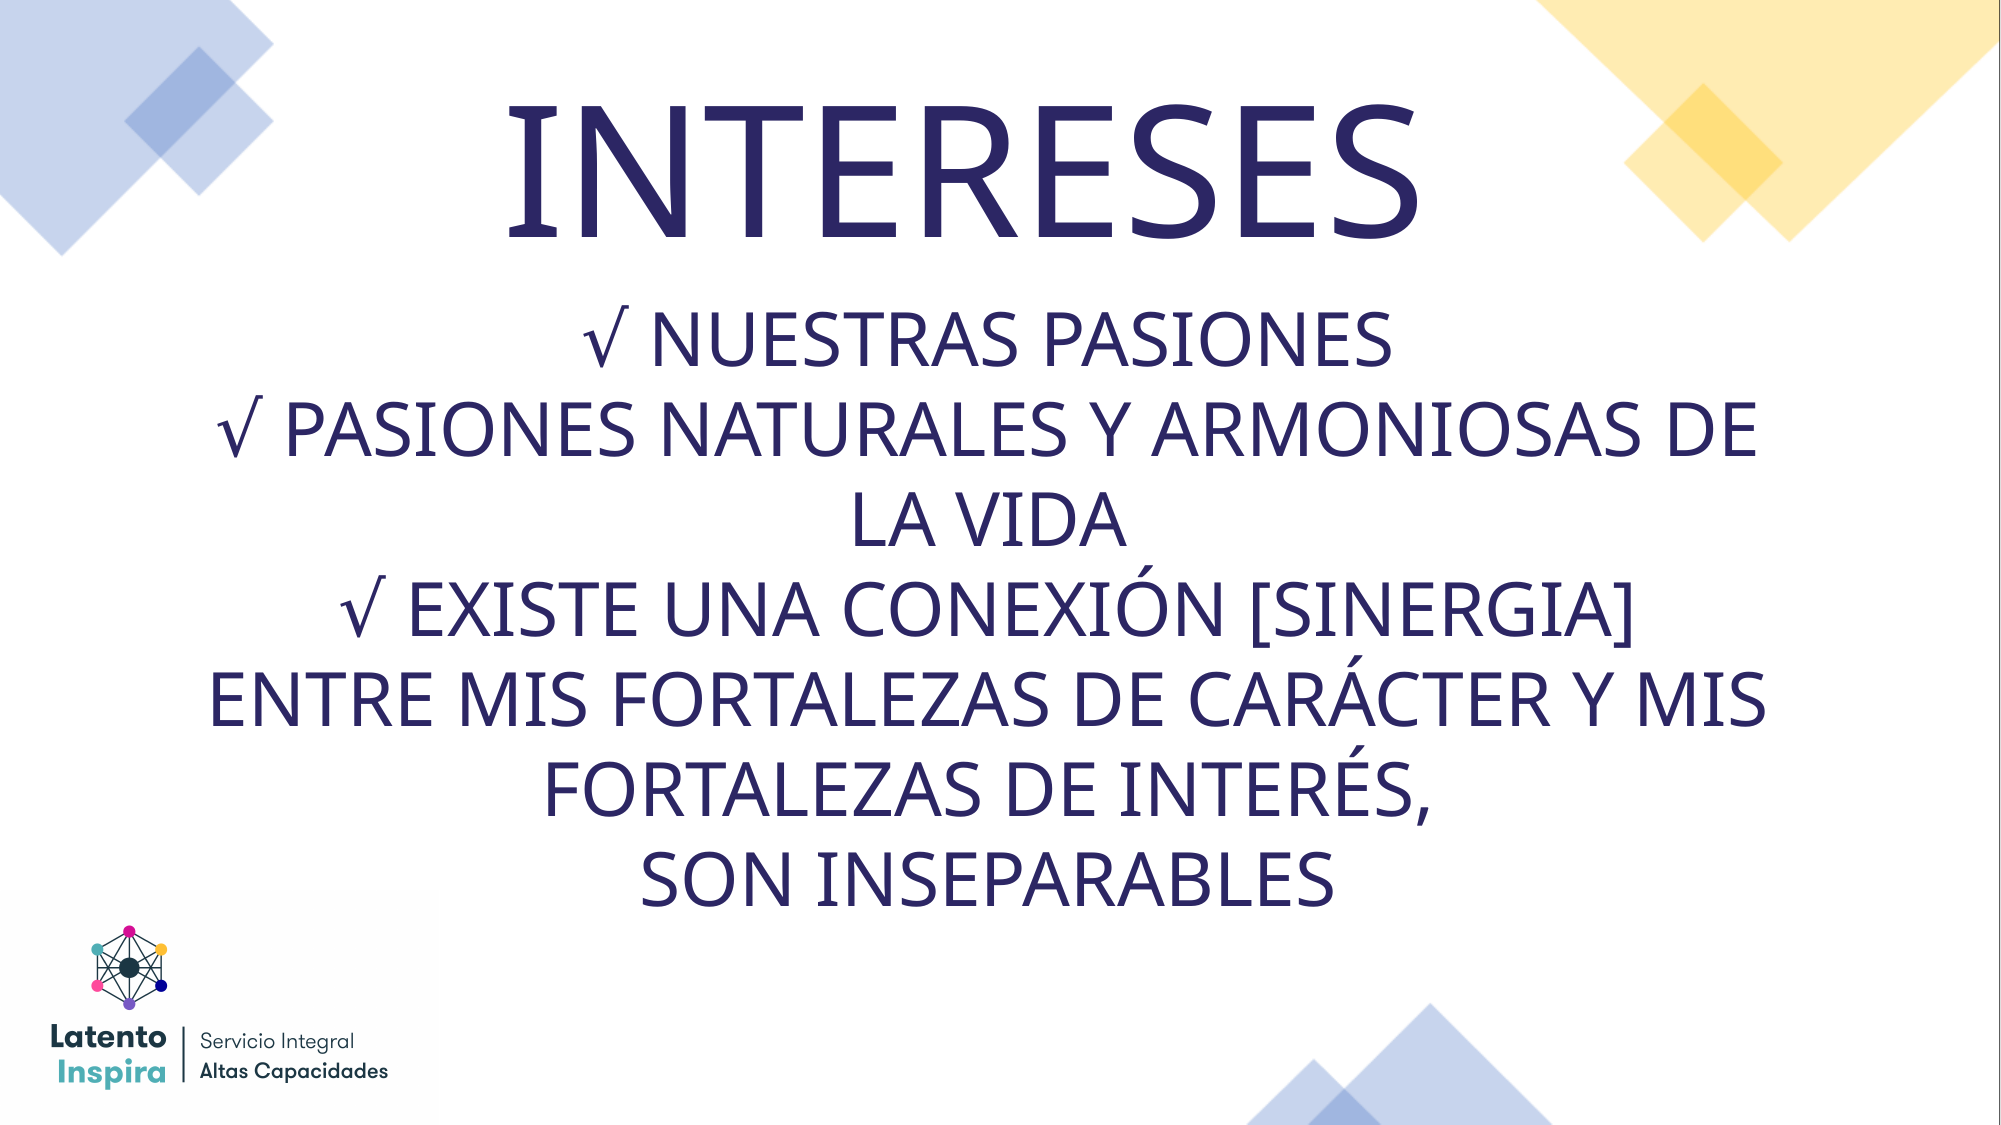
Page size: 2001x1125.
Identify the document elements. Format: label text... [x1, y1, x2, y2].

picture [0, 0, 2001, 1125]
text_box INTERESES [487, 46, 1497, 282]
text_box √ NUESTRAS PASIONES √ PASIONES NATURALES Y ARMONIOSAS DE LA VIDA √ EXISTE UNA CONEXIÓN [SINERGIA] ENTRE MIS FORTALEZAS DE CARÁCTER Y MIS FORTALEZAS DE INTERÉS, SON INSEPARABLES [148, 283, 1828, 929]
